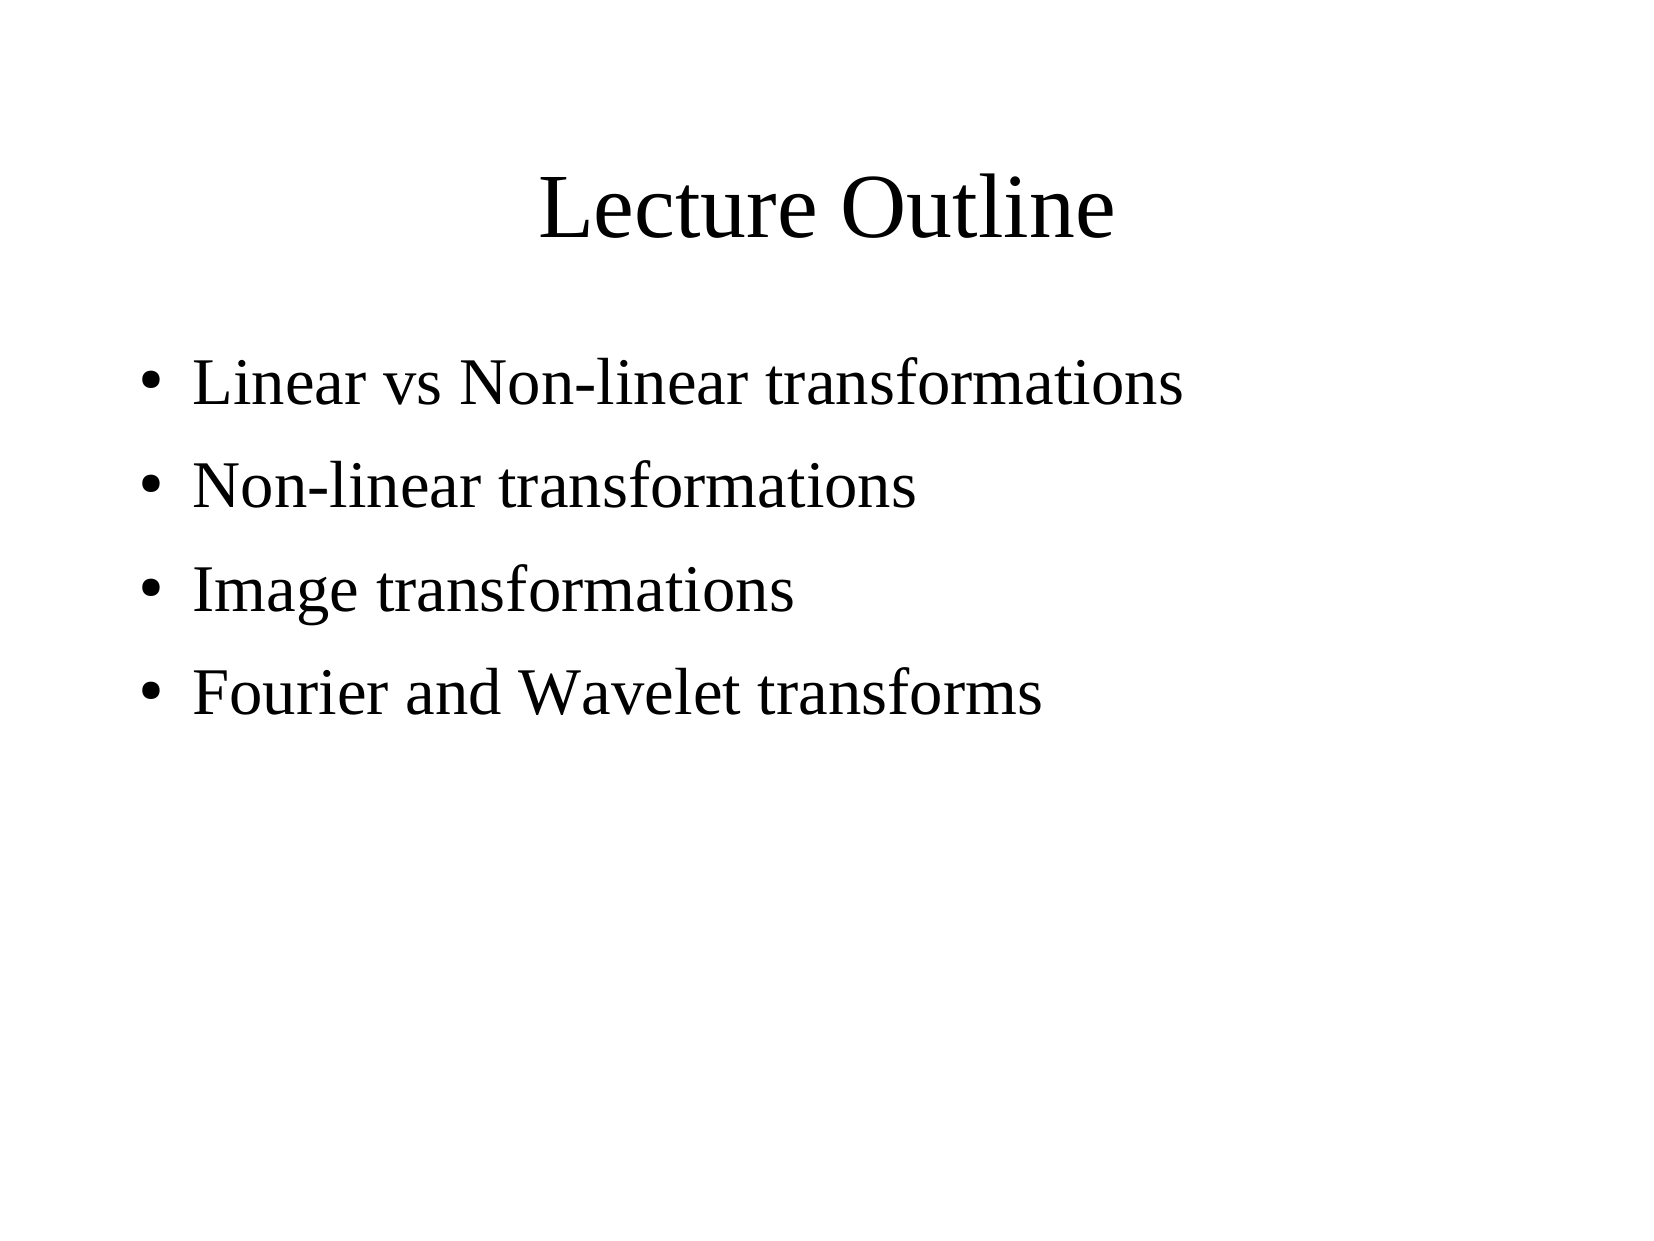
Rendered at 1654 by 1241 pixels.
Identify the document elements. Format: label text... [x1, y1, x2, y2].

list Linear vs Non-linear transformations Non-linear transformations Image transformations Fourier and Wavelet transforms [121, 344, 1534, 1127]
title Lecture Outline [121, 102, 1534, 311]
